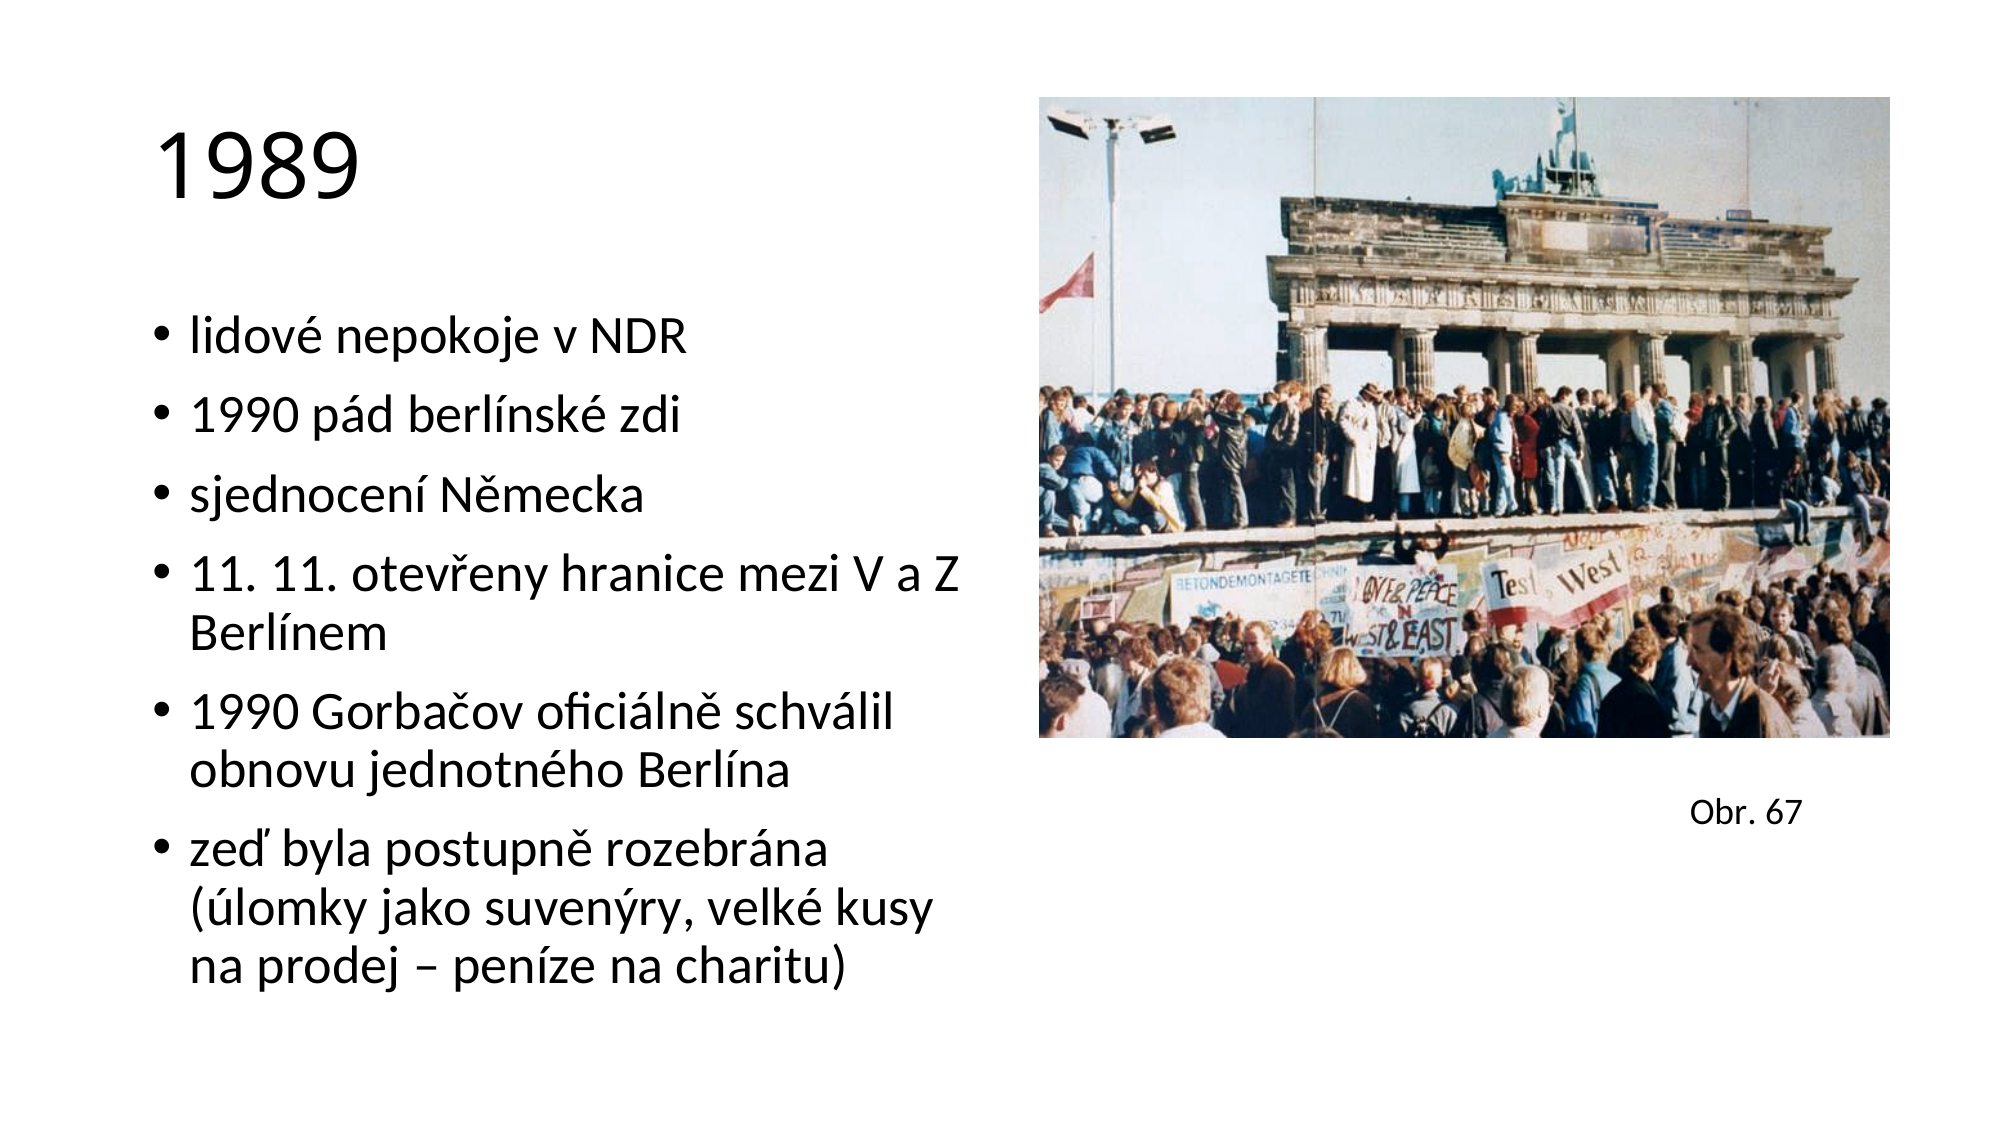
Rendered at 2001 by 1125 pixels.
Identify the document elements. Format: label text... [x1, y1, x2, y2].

list lidové nepokoje v NDR 1990 pád berlínské zdi sjednocení Německa 11. 11. otevřeny hranice mezi V a Z Berlínem 1990 Gorbačov oficiálně schválil obnovu jednotného Berlína zeď byla postupně rozebrána (úlomky jako suvenýry, velké kusy na prodej – peníze na charitu) [137, 299, 988, 1085]
text_box [1039, 97, 1890, 739]
title 1989 [137, 59, 1863, 278]
text_box Obr. 67 [1674, 779, 2001, 840]
